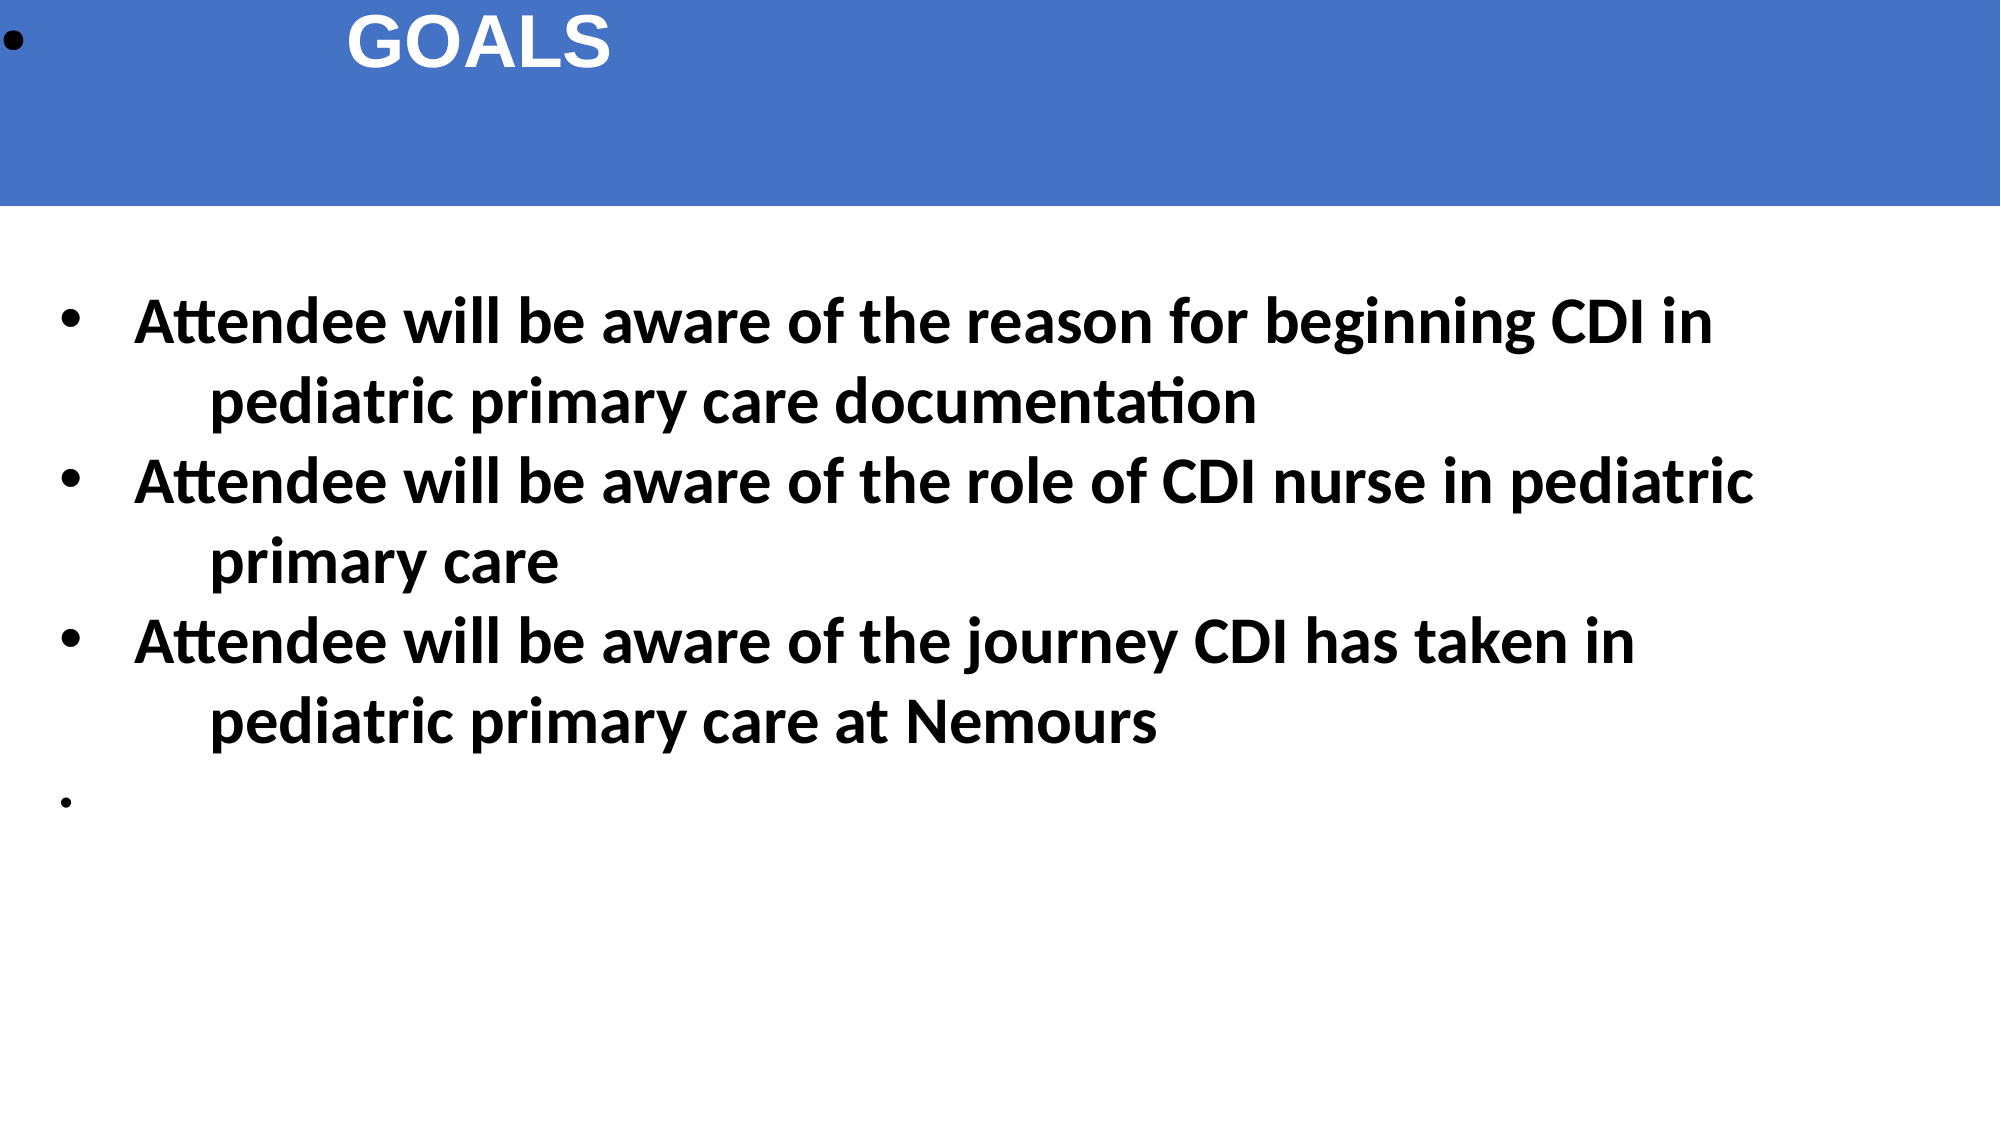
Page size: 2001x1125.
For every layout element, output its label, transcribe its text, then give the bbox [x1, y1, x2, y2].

table_header GOALS [0, 0, 2000, 206]
text_box Attendee will be aware of the reason for beginning CDI in pediatric primary care documentation Attendee will be aware of the role of CDI nurse in pediatric primary care Attendee will be aware of the journey CDI has taken in pediatric primary care at Nemours [44, 269, 1813, 831]
